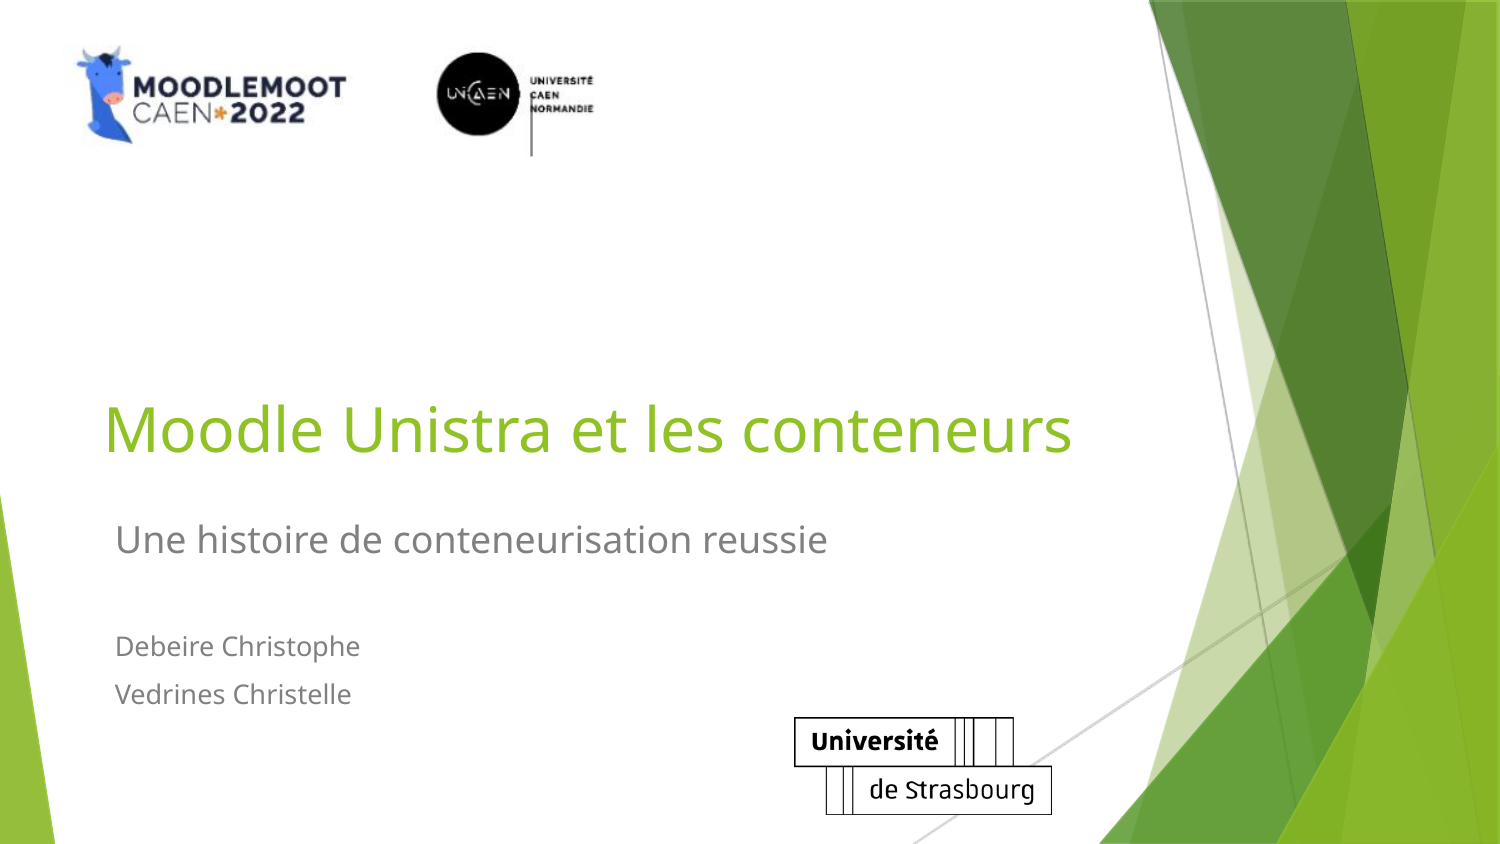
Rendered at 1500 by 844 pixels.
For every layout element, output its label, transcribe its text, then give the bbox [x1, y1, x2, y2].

picture [794, 717, 1052, 815]
list Une histoire de conteneurisation reussie Debeire Christophe Vedrines Christelle [99, 508, 1158, 615]
title Moodle Unistra et les conteneurs [88, 248, 1146, 473]
picture [23, 25, 637, 178]
